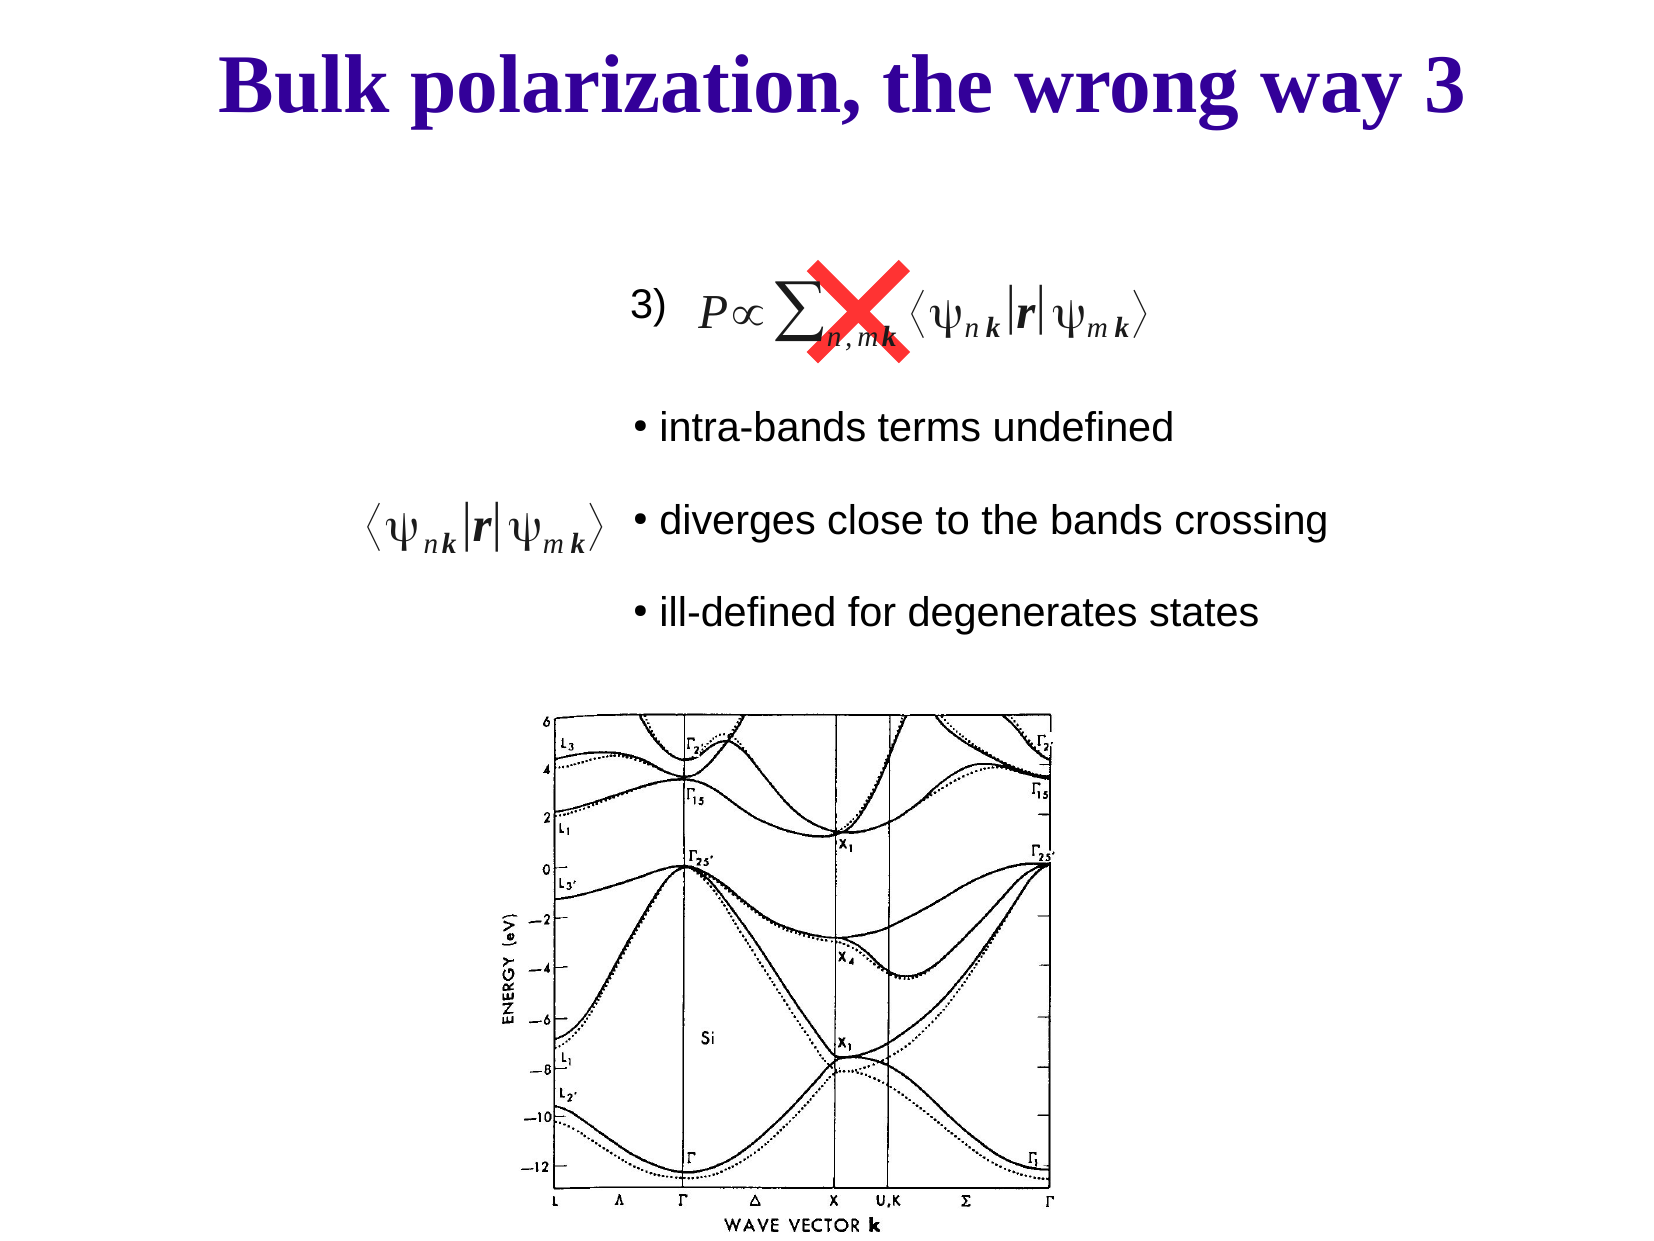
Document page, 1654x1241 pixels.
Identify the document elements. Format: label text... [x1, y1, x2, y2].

text_box 3) [578, 273, 697, 340]
picture [481, 676, 1133, 1237]
text_box [889, 354, 909, 364]
title Bulk polarization, the wrong way 3 [60, 0, 1649, 178]
text_box [808, 354, 828, 364]
text_box [806, 259, 835, 276]
chart [682, 276, 1162, 354]
text_box [882, 259, 910, 276]
text_box intra-bands terms undefined diverges close to the bands crossing ill-defined for degenerates states [618, 397, 1452, 671]
chart [353, 498, 618, 560]
